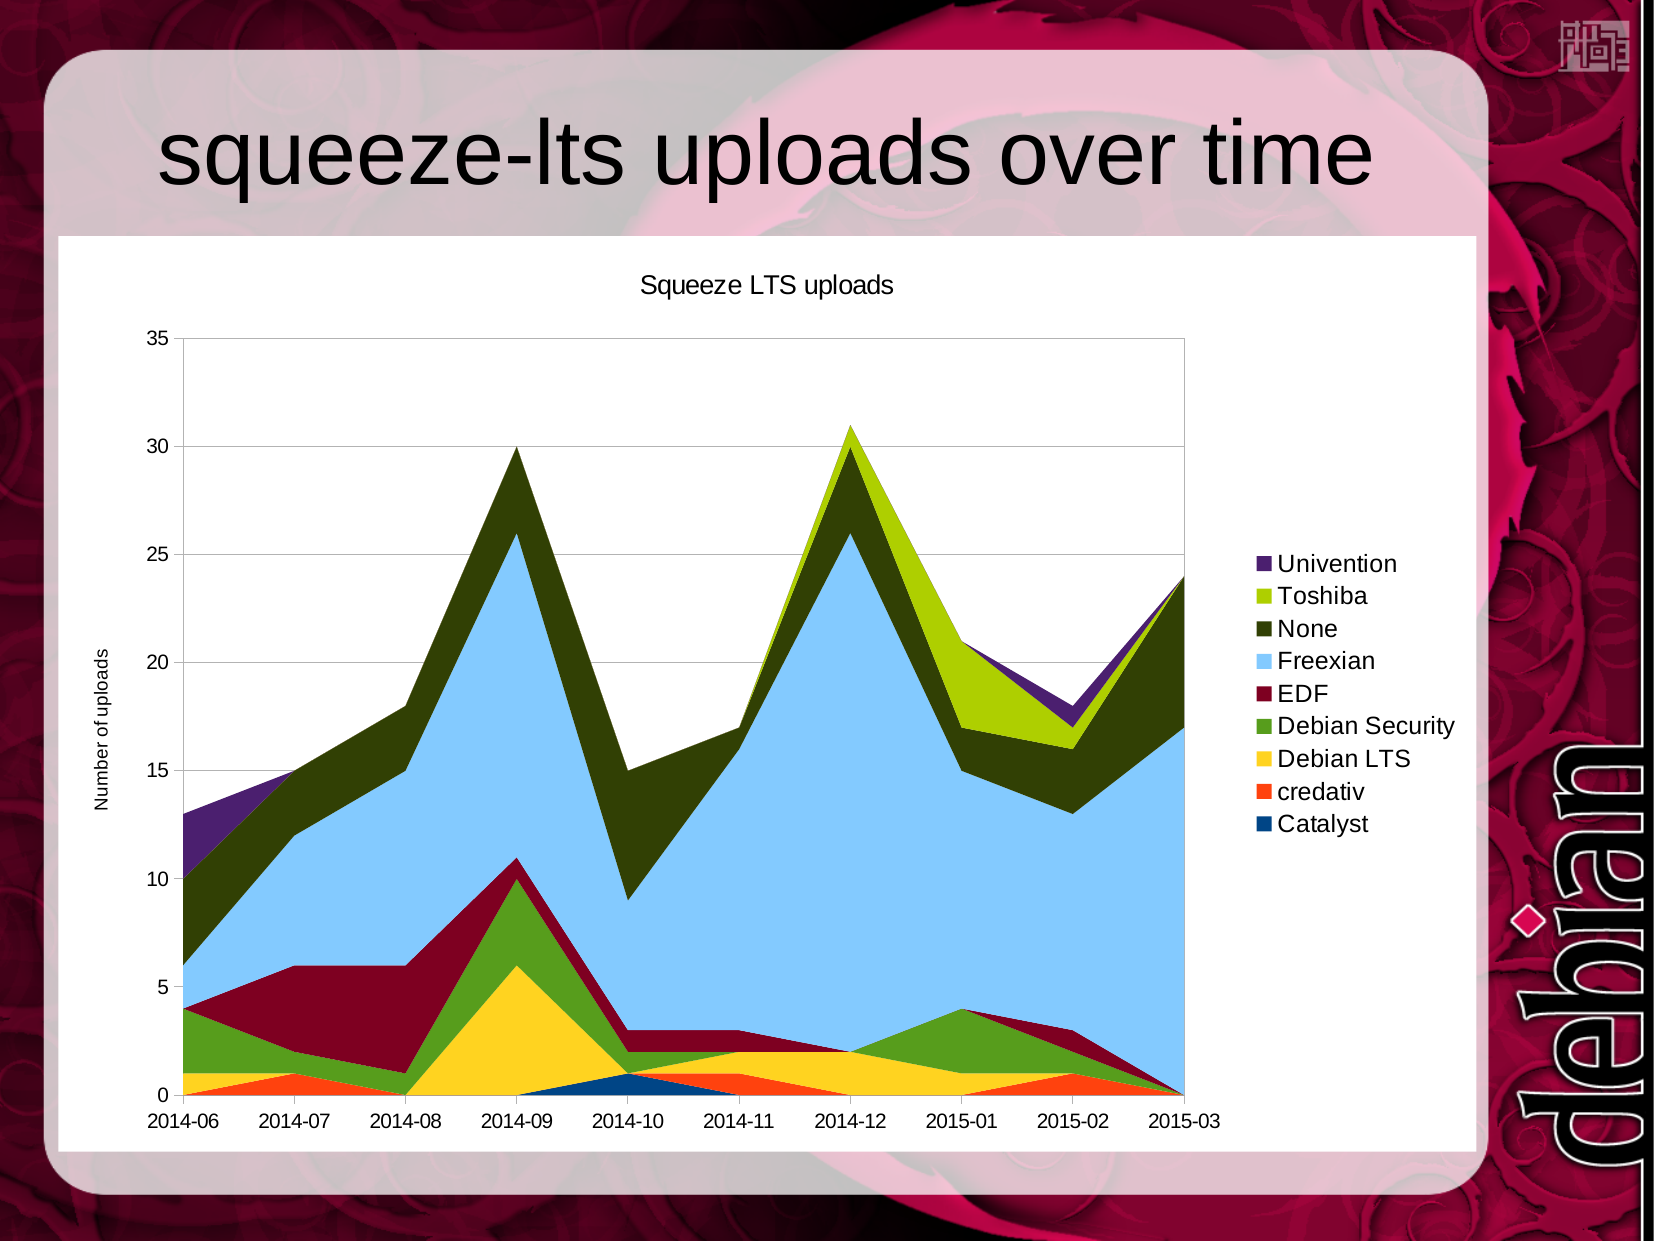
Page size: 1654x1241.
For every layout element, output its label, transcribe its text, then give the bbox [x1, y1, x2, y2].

picture [0, 0, 1654, 1241]
chart [58, 236, 1477, 1152]
title squeeze-lts uploads over time [59, 49, 1477, 236]
